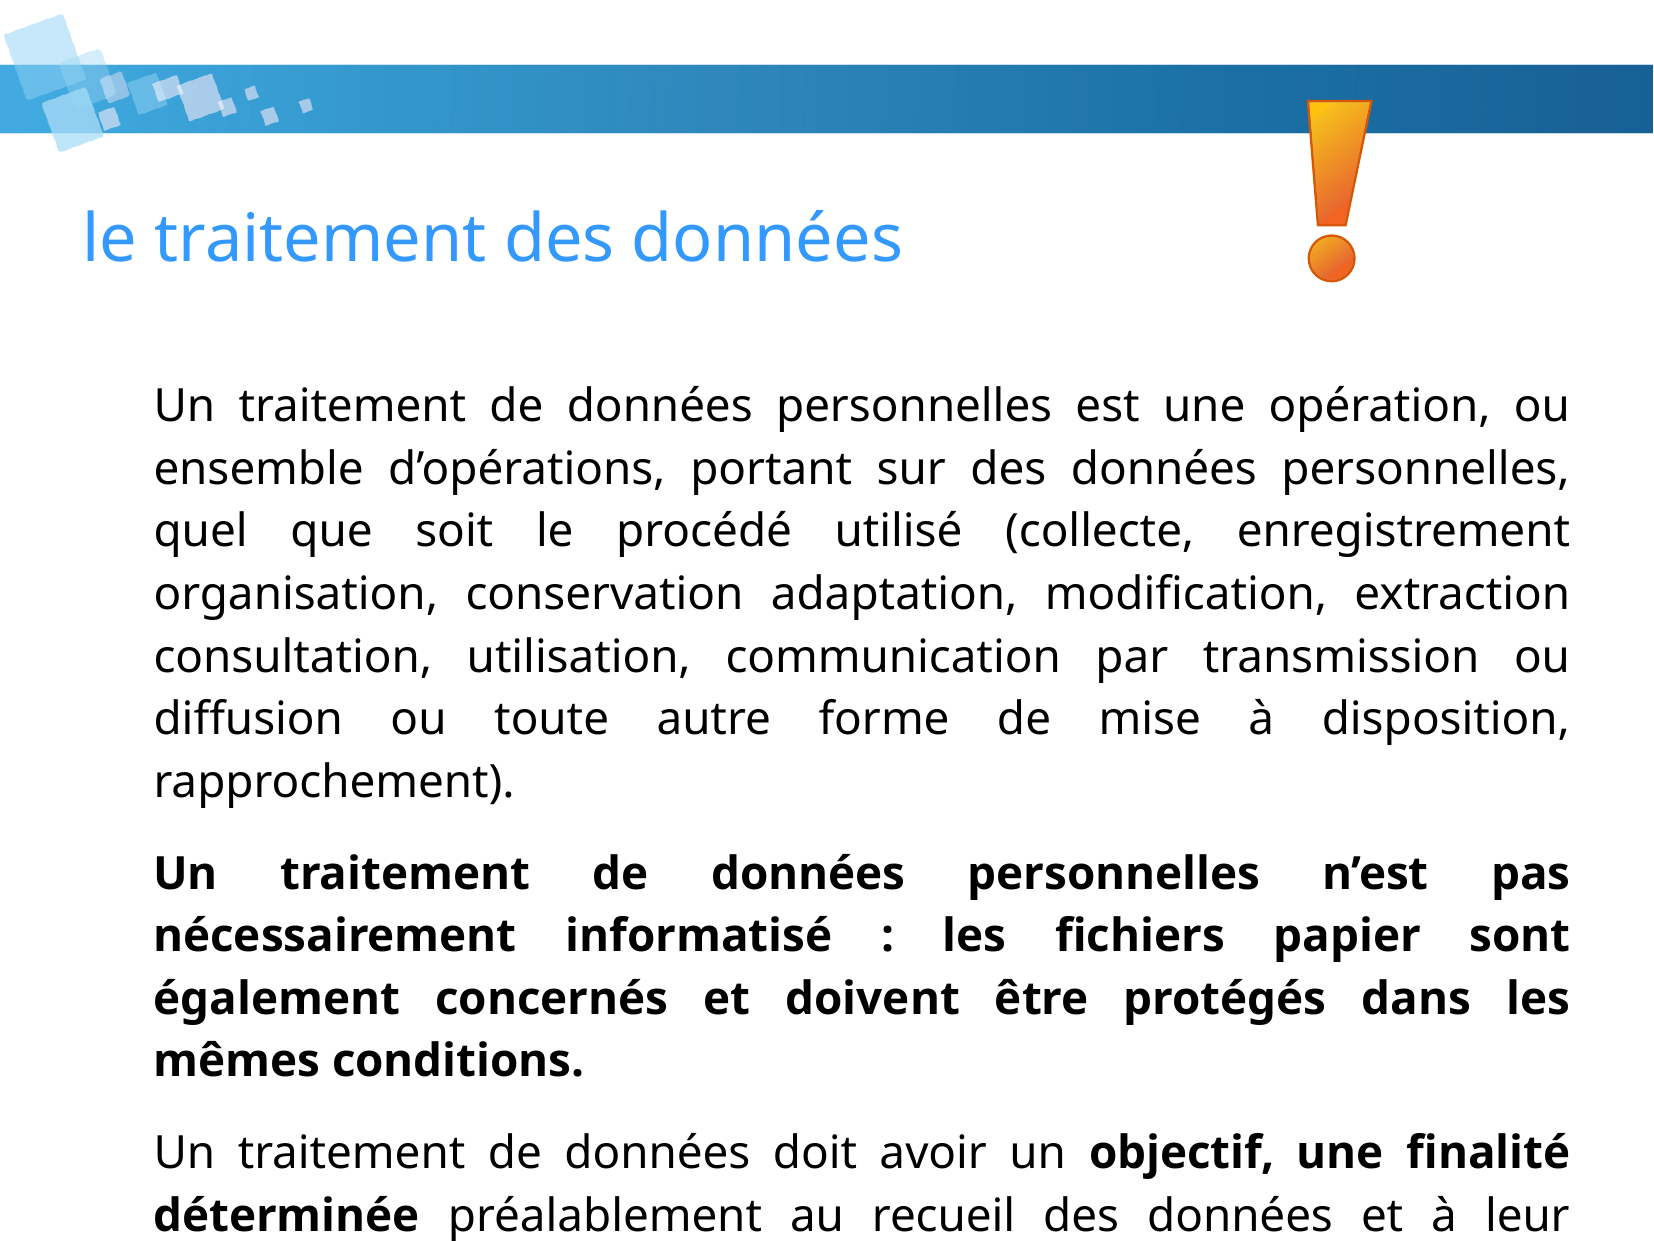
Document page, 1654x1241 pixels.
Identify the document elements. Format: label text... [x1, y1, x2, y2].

title le traitement des données [82, 132, 1571, 340]
picture [0, 0, 1653, 1238]
list Un traitement de données personnelles est une opération, ou ensemble d’opérations, portant sur des données personnelles, quel que soit le procédé utilisé (collecte, enregistrement organisation, conservation adaptation, modification, extraction consultation, utilisation, communication par transmission ou diffusion ou toute autre forme de mise à disposition, rapprochement). Un traitement de données personnelles n’est pas nécessairement informatisé : les fichiers papier sont également concernés et doivent être protégés dans les mêmes conditions. Un traitement de données doit avoir un objectif, une finalité déterminée préalablement au recueil des données et à leur exploitation. [82, 372, 1571, 1241]
